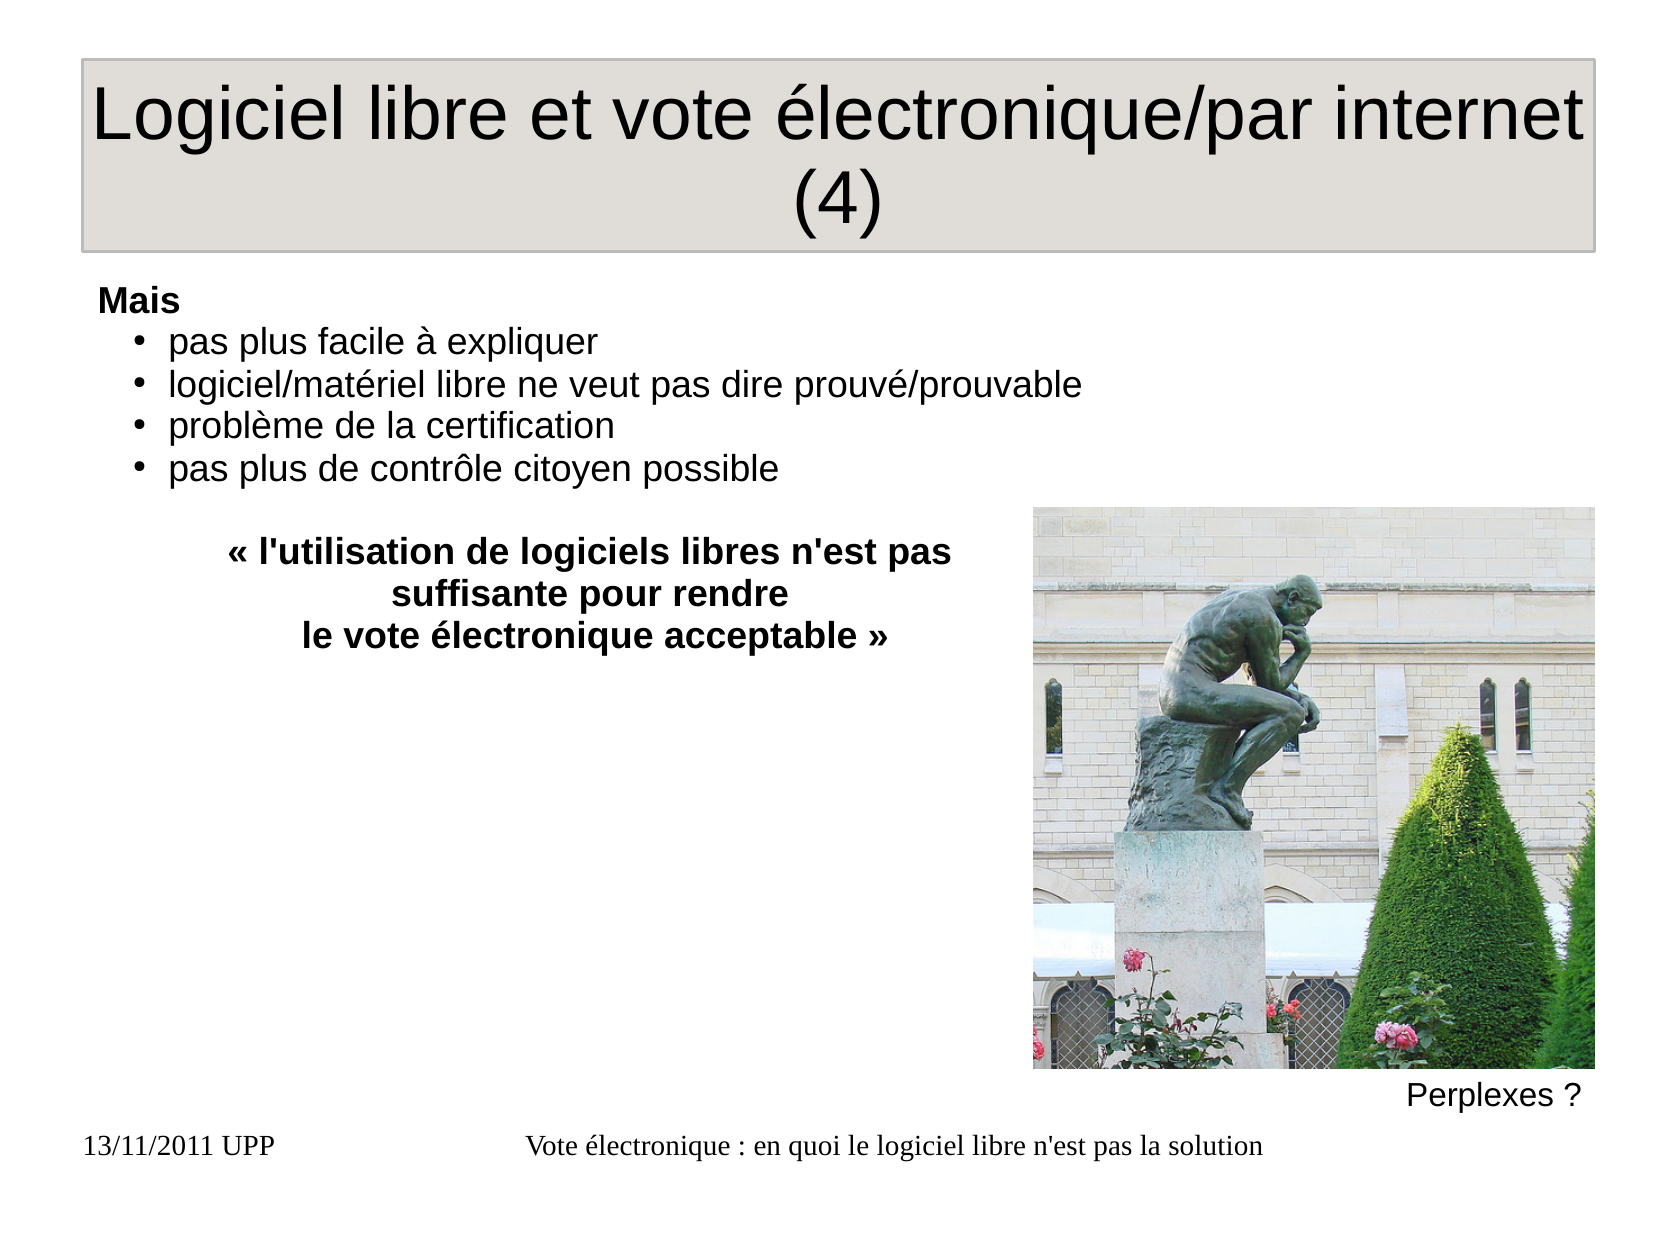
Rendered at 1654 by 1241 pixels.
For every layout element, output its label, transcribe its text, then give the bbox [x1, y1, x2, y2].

text_box Mais pas plus facile à expliquer logiciel/matériel libre ne veut pas dire prouvé/prouvable problème de la certification pas plus de contrôle citoyen possible « l'utilisation de logiciels libres n'est pas suffisante pour rendre le vote électronique acceptable » [82, 271, 1577, 951]
text_box Perplexes ? [1391, 1068, 1595, 1126]
picture [1033, 507, 1595, 1069]
title Logiciel libre et vote électronique/par internet (4) [82, 59, 1595, 252]
